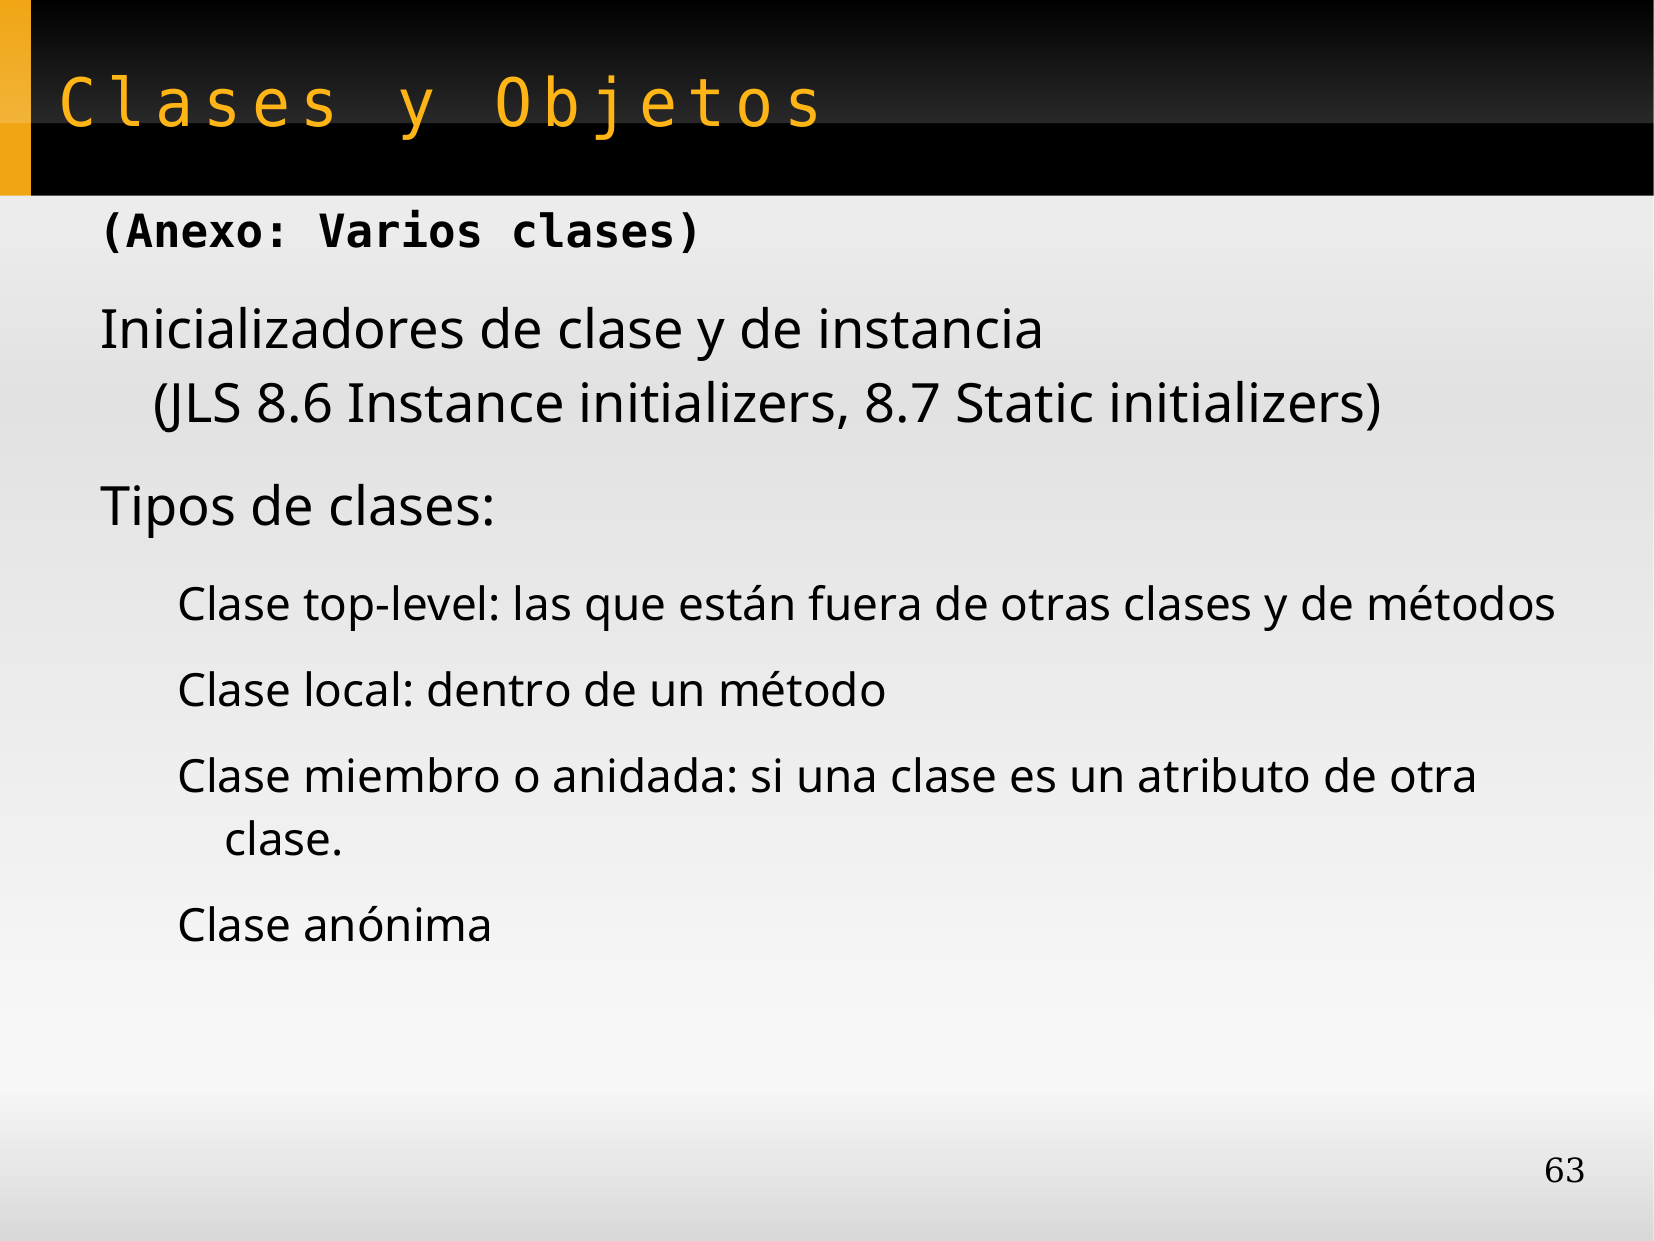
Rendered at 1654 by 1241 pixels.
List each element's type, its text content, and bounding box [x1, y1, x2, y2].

picture [0, 0, 1654, 1241]
list Inicializadores de clase y de instancia (JLS 8.6 Instance initializers, 8.7 Static initializers) Tipos de clases: Clase top-level: las que están fuera de otras clases y de métodos Clase local: dentro de un método Clase miembro o anidada: si una clase es un atributo de otra clase. Clase anónima [82, 290, 1571, 1109]
text_box (Anexo: Varios clases) [83, 197, 718, 266]
title Clases y Objetos [59, 29, 1595, 178]
